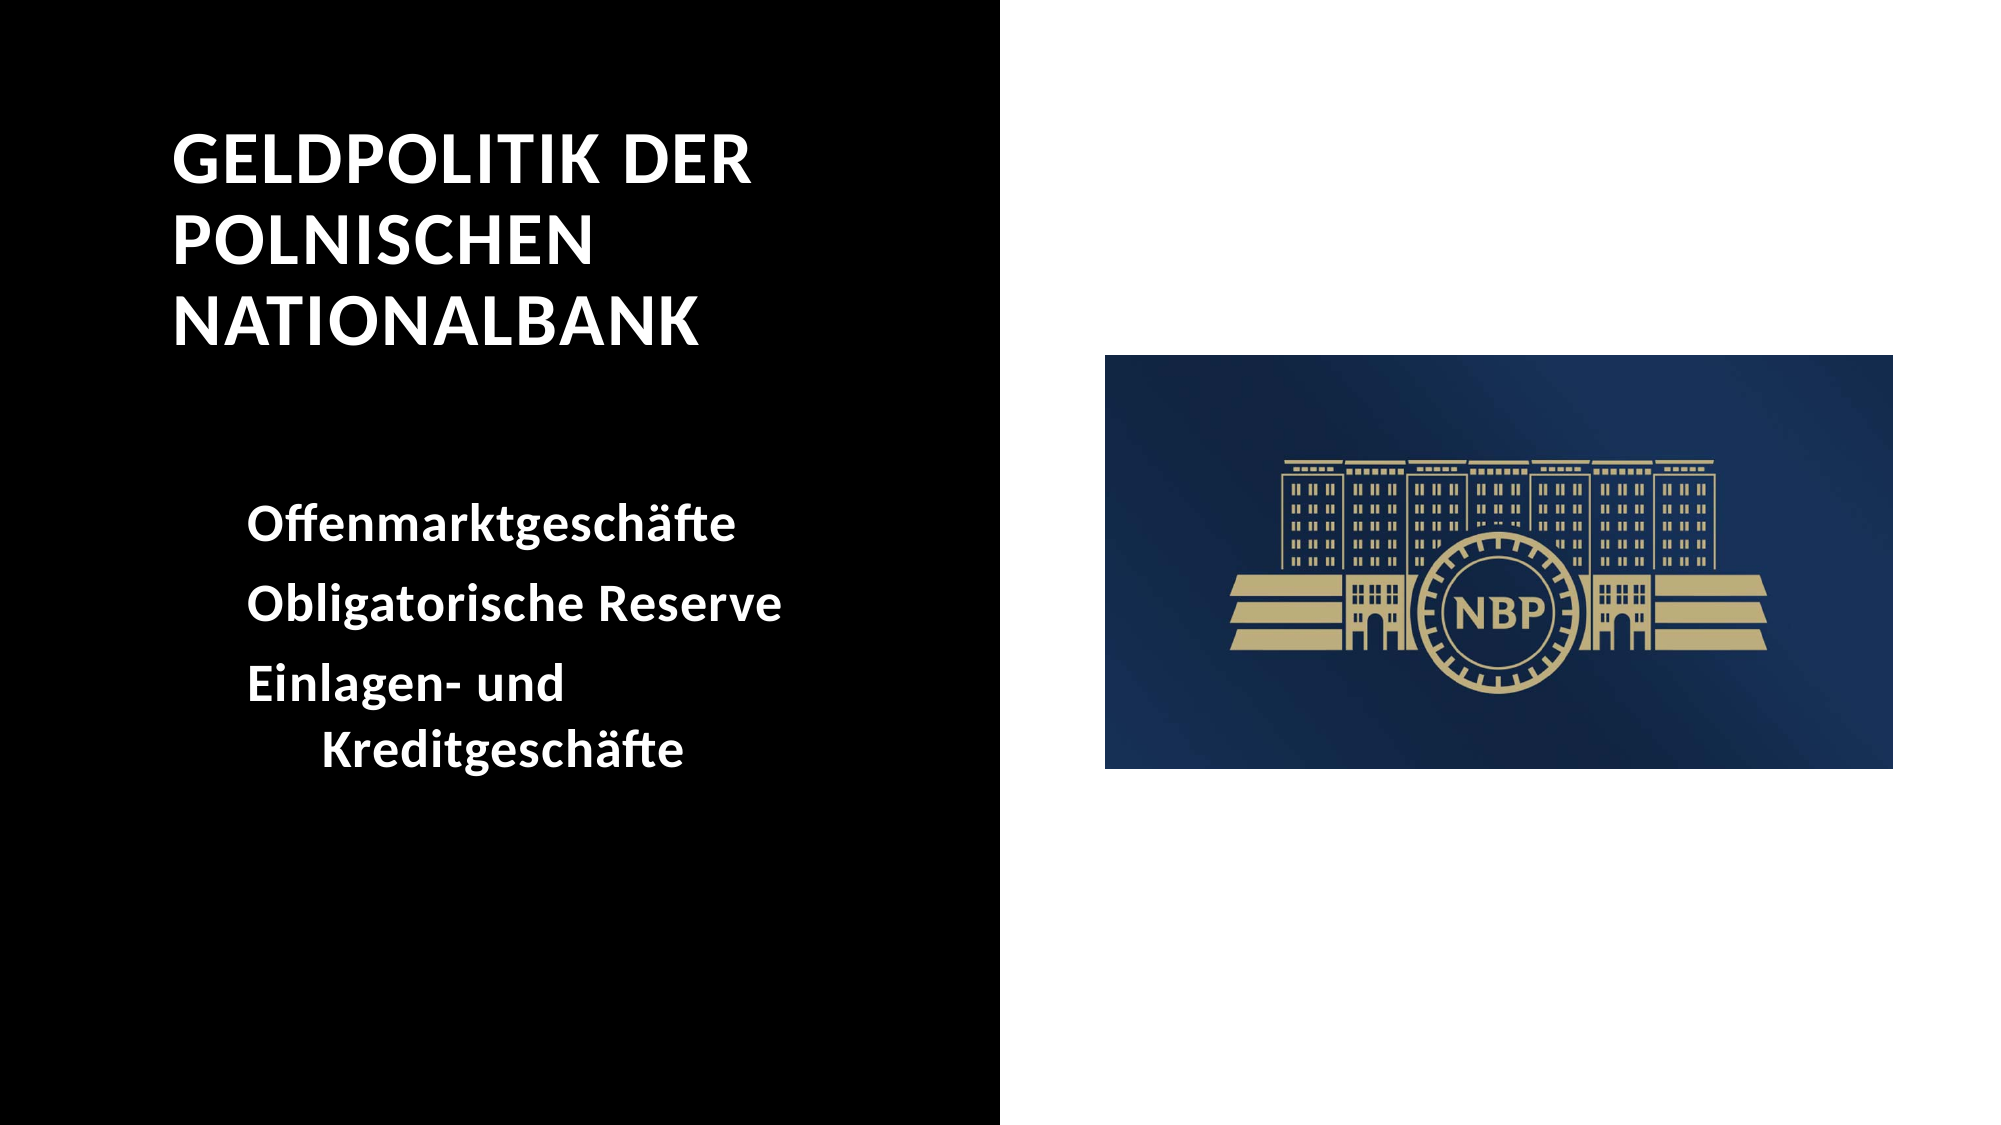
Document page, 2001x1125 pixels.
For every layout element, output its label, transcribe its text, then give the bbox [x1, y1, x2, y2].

list Offenmarktgeschäfte Obligatorische Reserve Einlagen- und Kreditgeschäfte [157, 478, 896, 1015]
text_box [0, 0, 2000, 1125]
title Geldpolitik der Polnischen Nationalbank [157, 104, 896, 465]
picture [1105, 356, 1893, 770]
